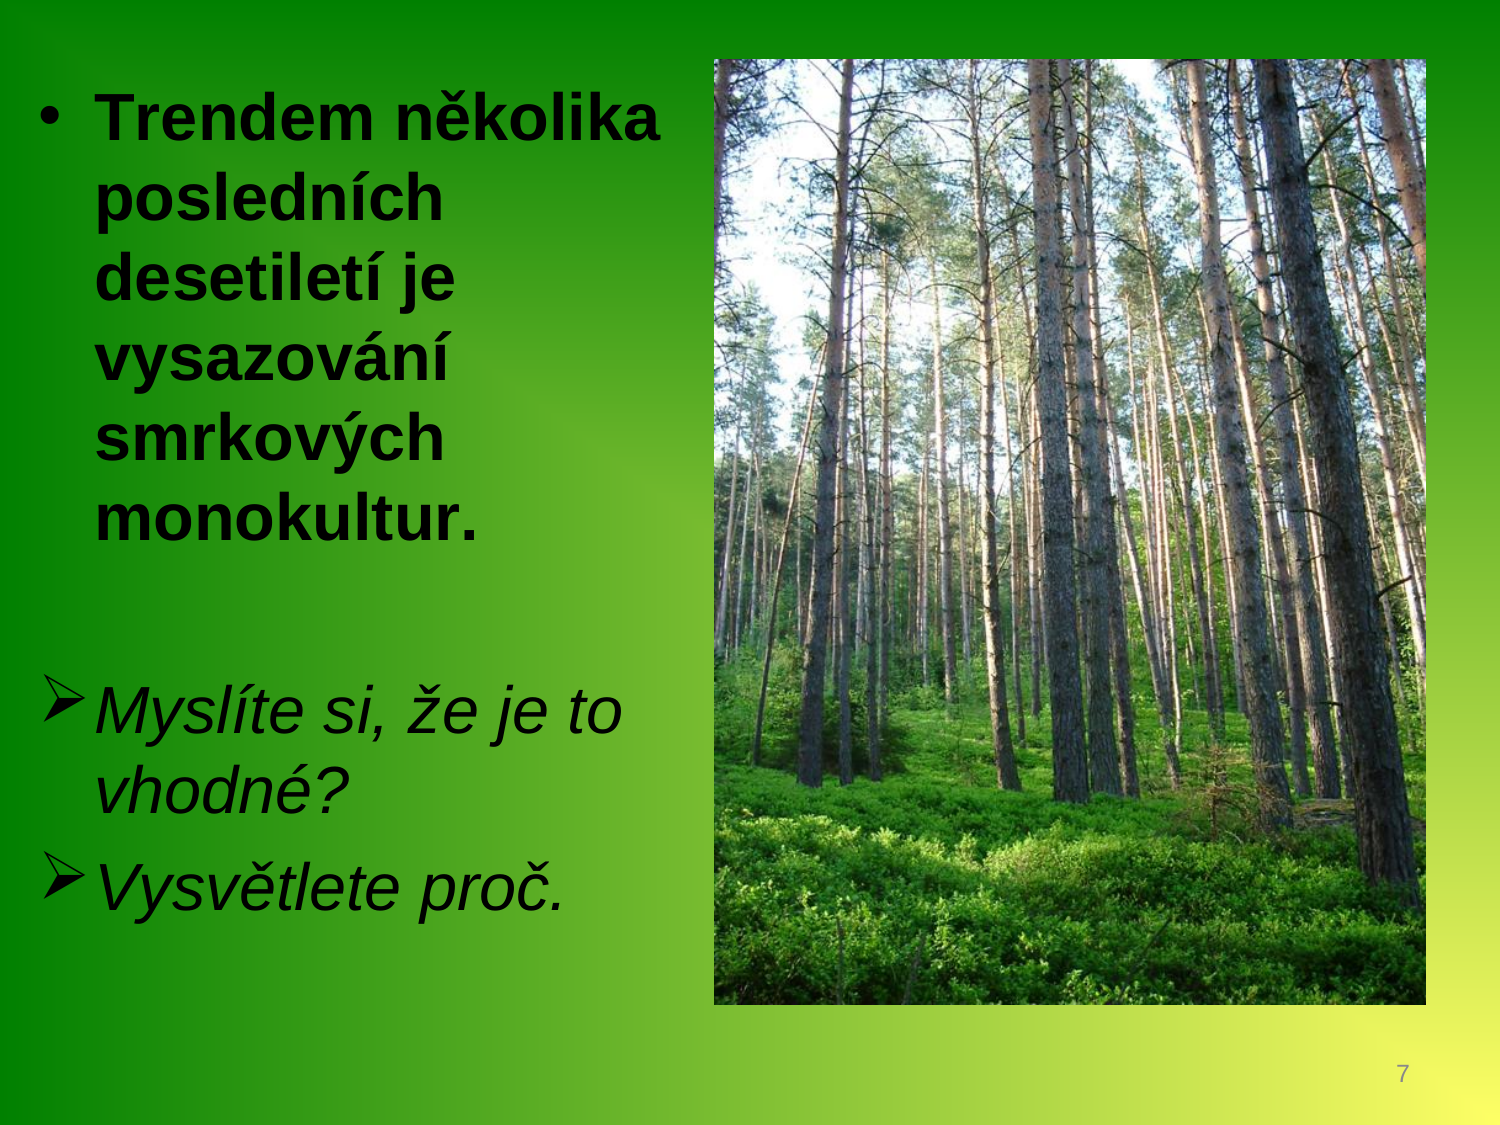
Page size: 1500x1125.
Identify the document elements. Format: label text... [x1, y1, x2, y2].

picture [0, 0, 1500, 1125]
text_box Trendem několika posledních desetiletí je vysazování smrkových monokultur. Myslíte si, že je to vhodné? Vysvětlete proč. [23, 66, 750, 1083]
text_box <číslo> [1074, 1042, 1426, 1103]
